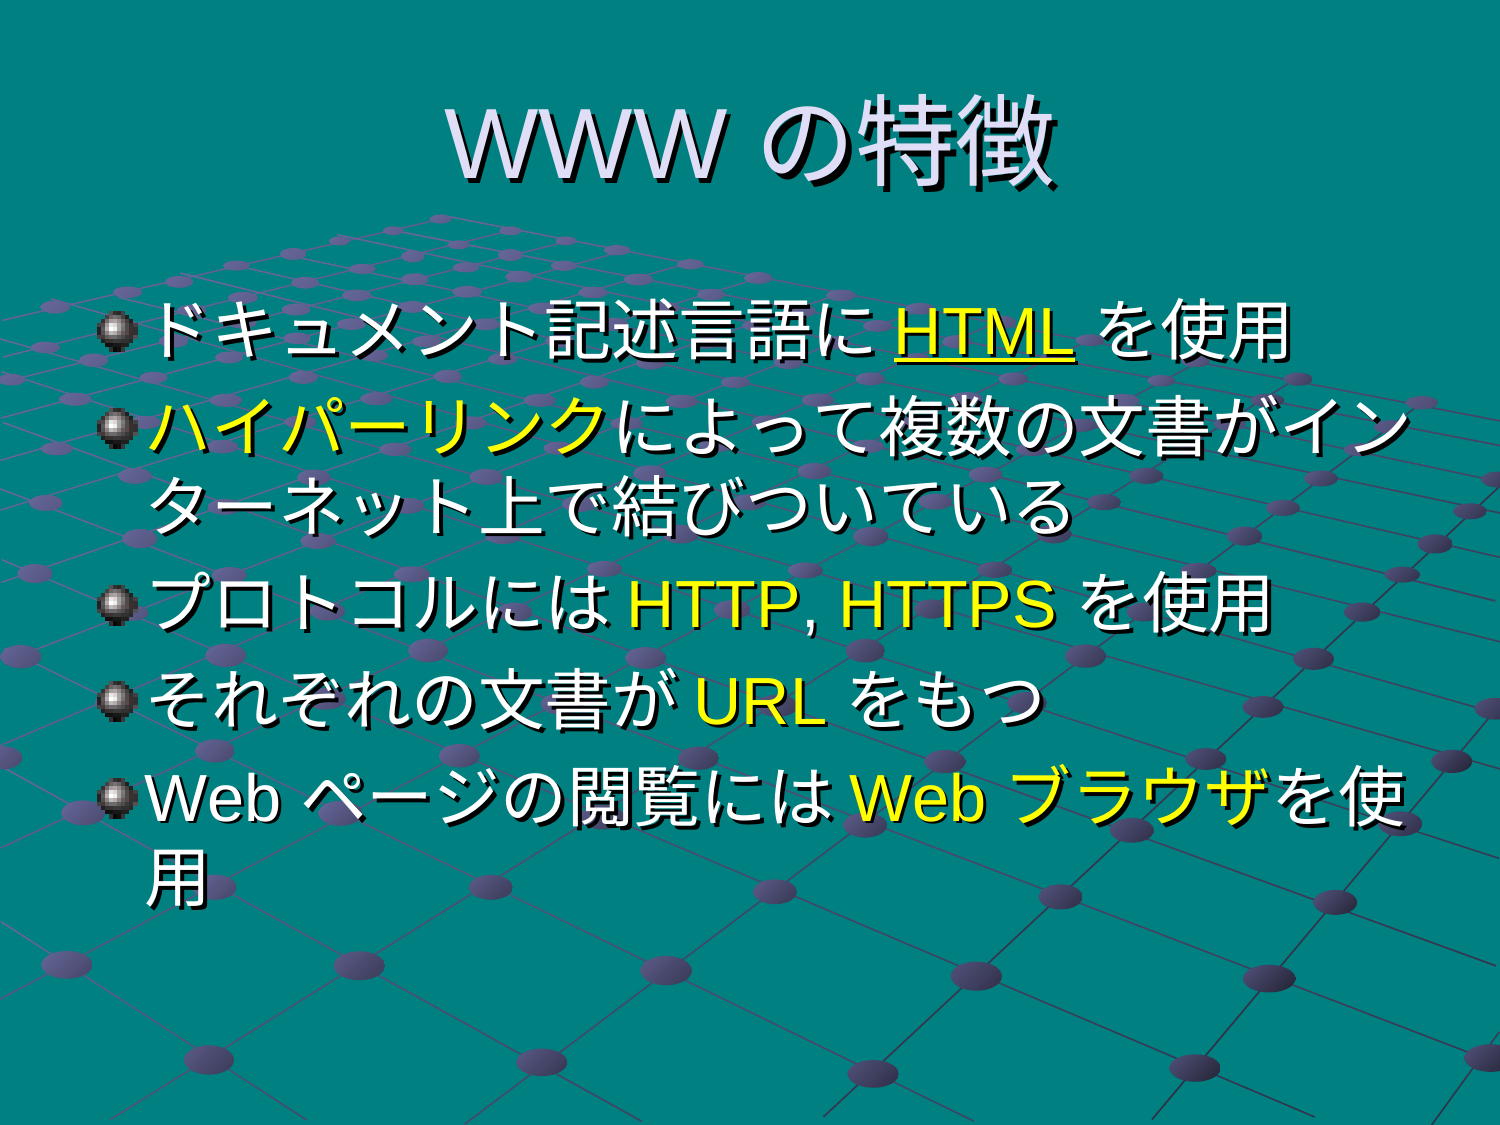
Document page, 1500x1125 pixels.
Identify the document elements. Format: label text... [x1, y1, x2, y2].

picture [89, 770, 138, 819]
text_box ドキュメント記述言語に HTML を使用 ハイパーリンクによって複数の文書がインターネット上で結びついている プロトコルには HTTP, HTTPS を使用 それぞれの文書が URL をもつ Web ページの閲覧には Web ブラウザを使用 [75, 280, 1447, 1025]
picture [89, 400, 138, 449]
picture [89, 577, 138, 626]
picture [89, 303, 138, 352]
text_box WWW の特徴 [75, 45, 1426, 233]
picture [89, 673, 138, 722]
